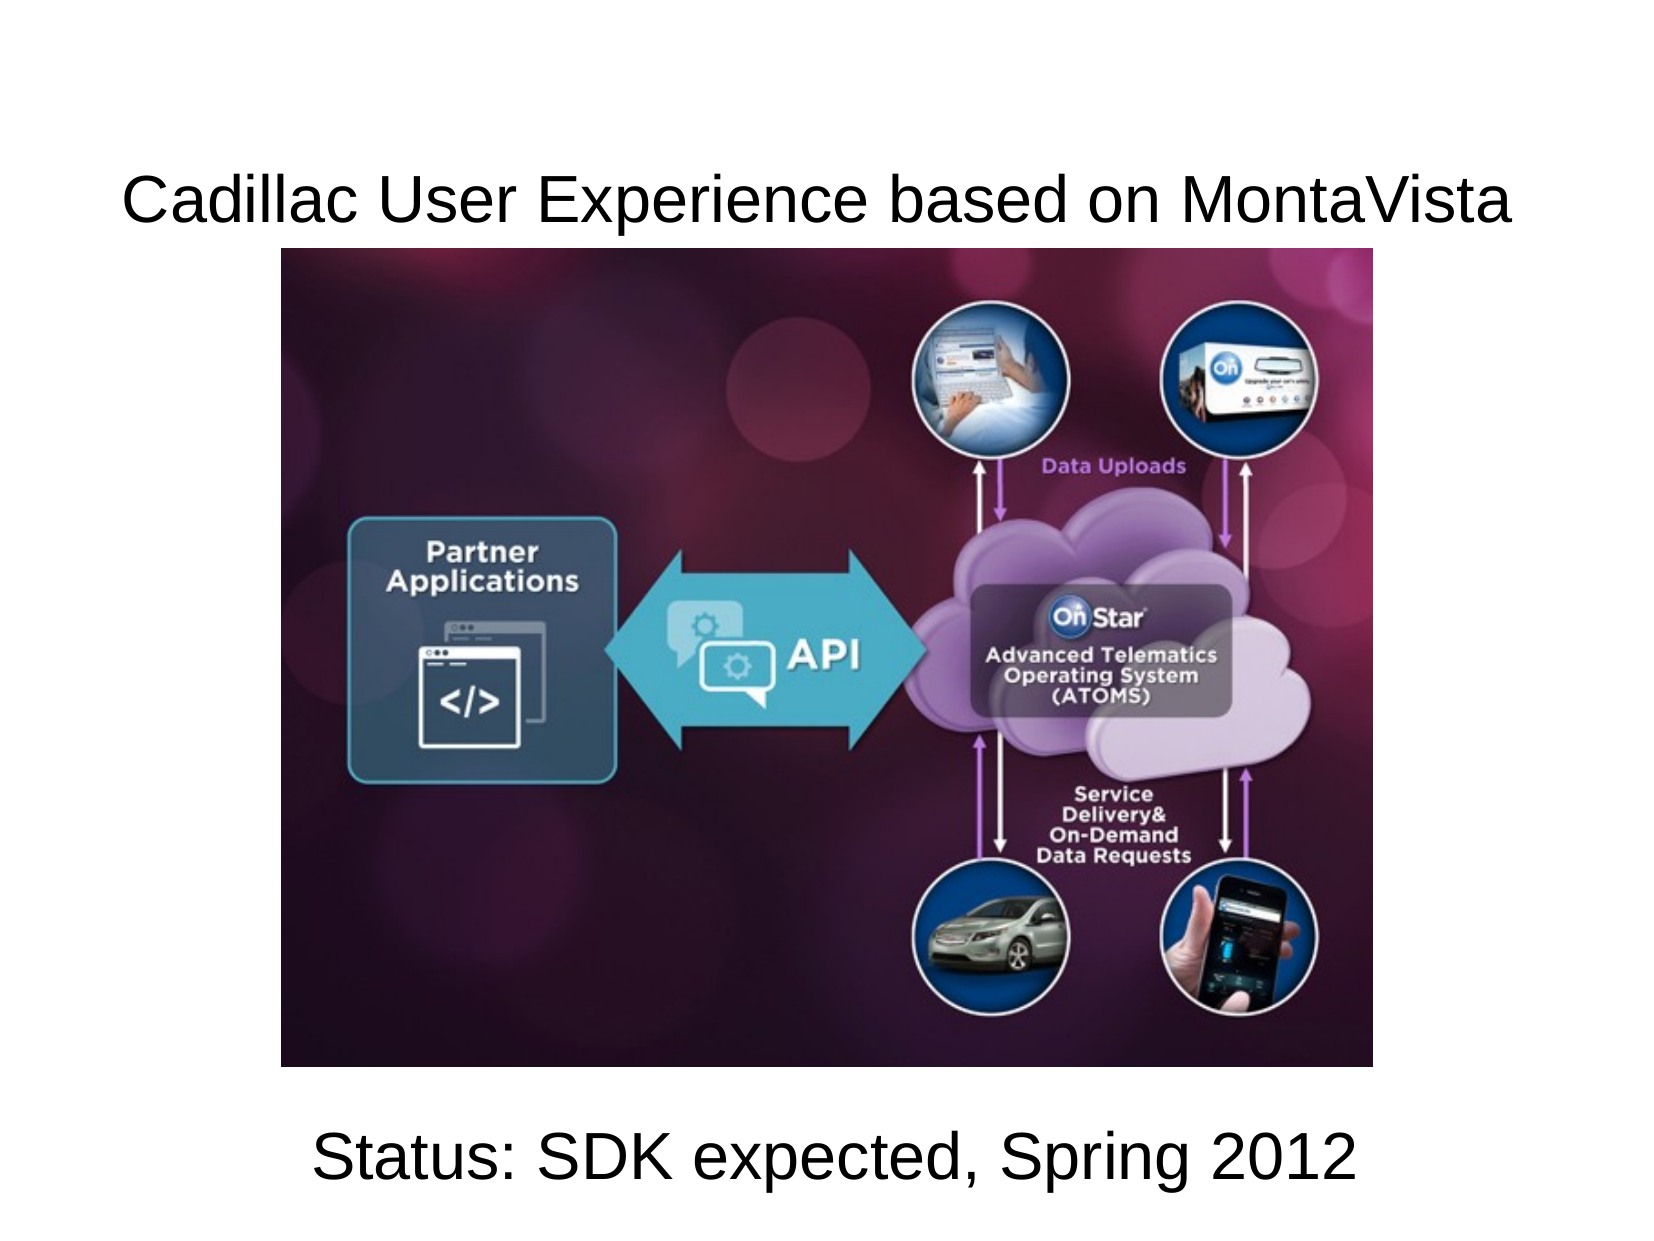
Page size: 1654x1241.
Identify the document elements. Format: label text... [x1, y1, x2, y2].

picture [281, 248, 1373, 1067]
text_box Status: SDK expected, Spring 2012 [277, 1111, 1376, 1202]
title Cadillac User Experience based on MontaVista [82, 96, 1571, 304]
